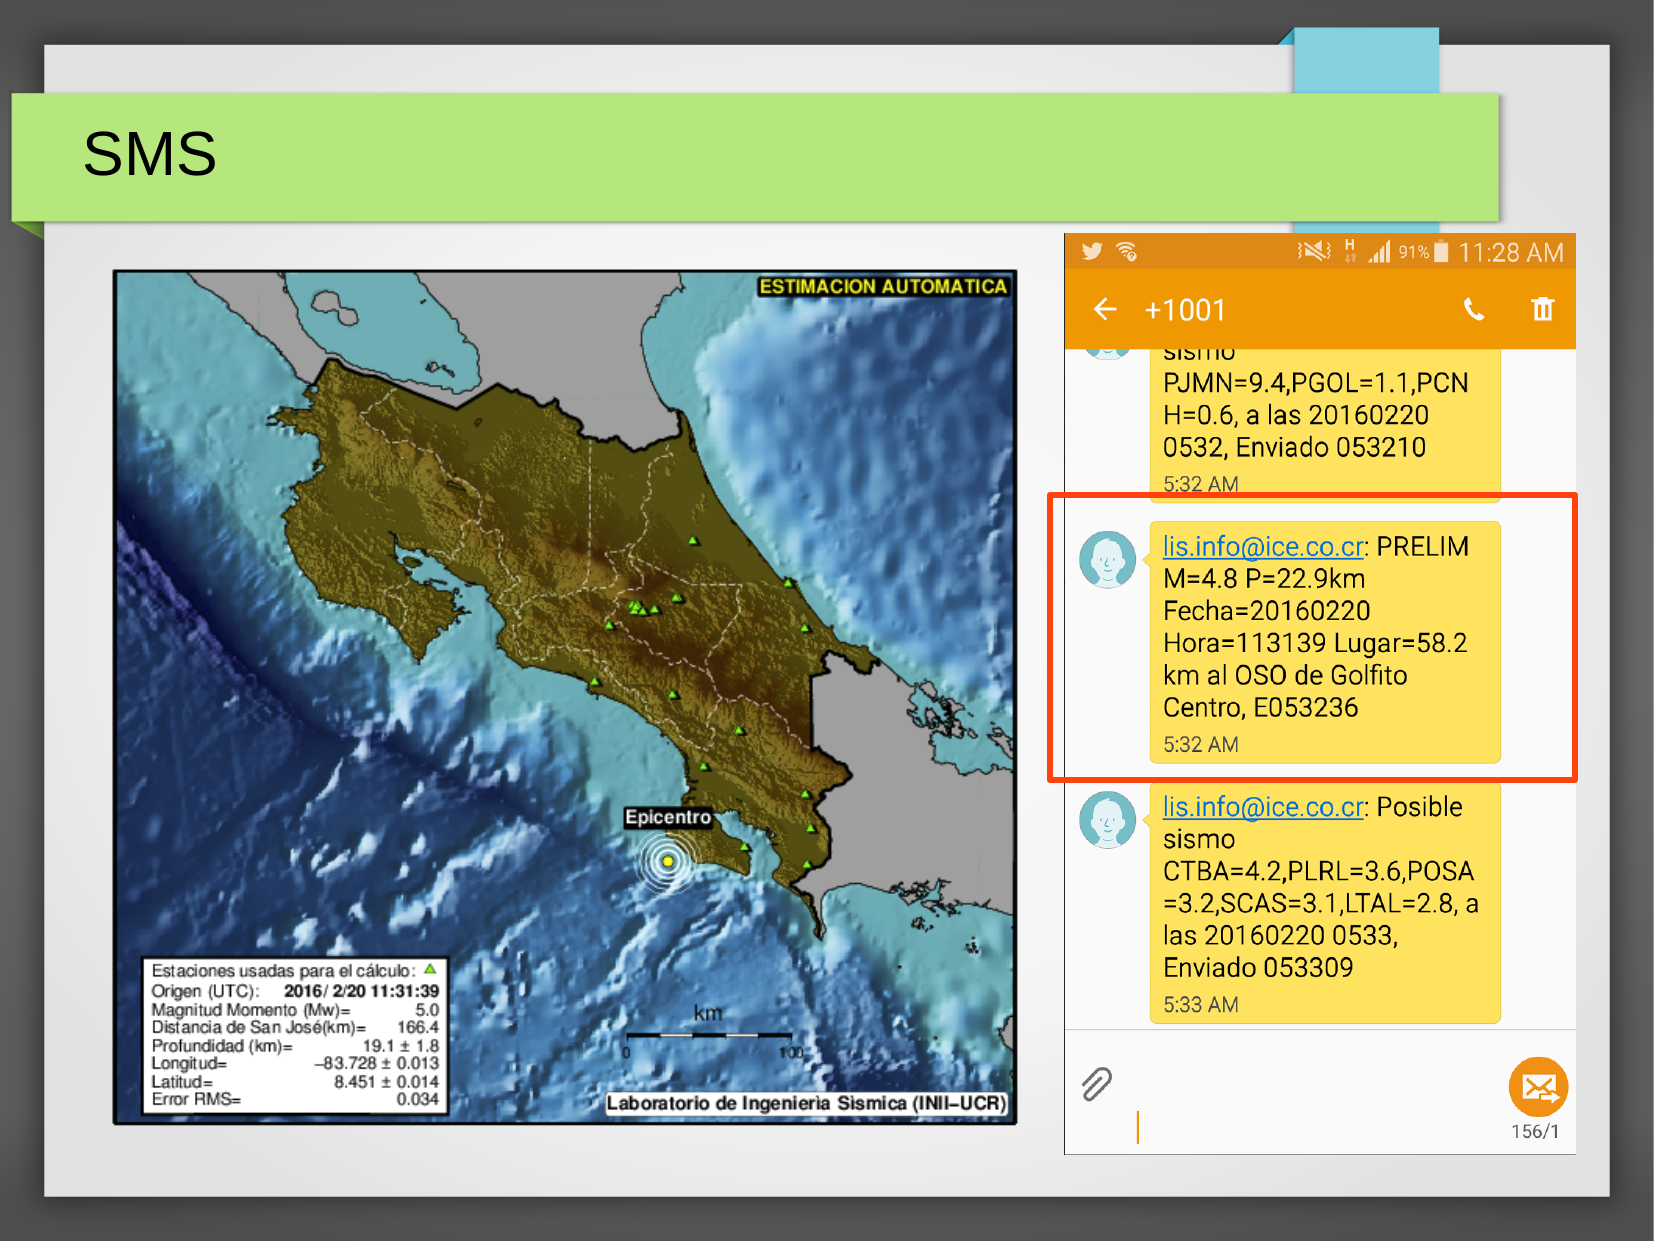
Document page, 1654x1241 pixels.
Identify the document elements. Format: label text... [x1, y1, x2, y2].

picture [0, 0, 1654, 1241]
title SMS [82, 94, 1264, 213]
